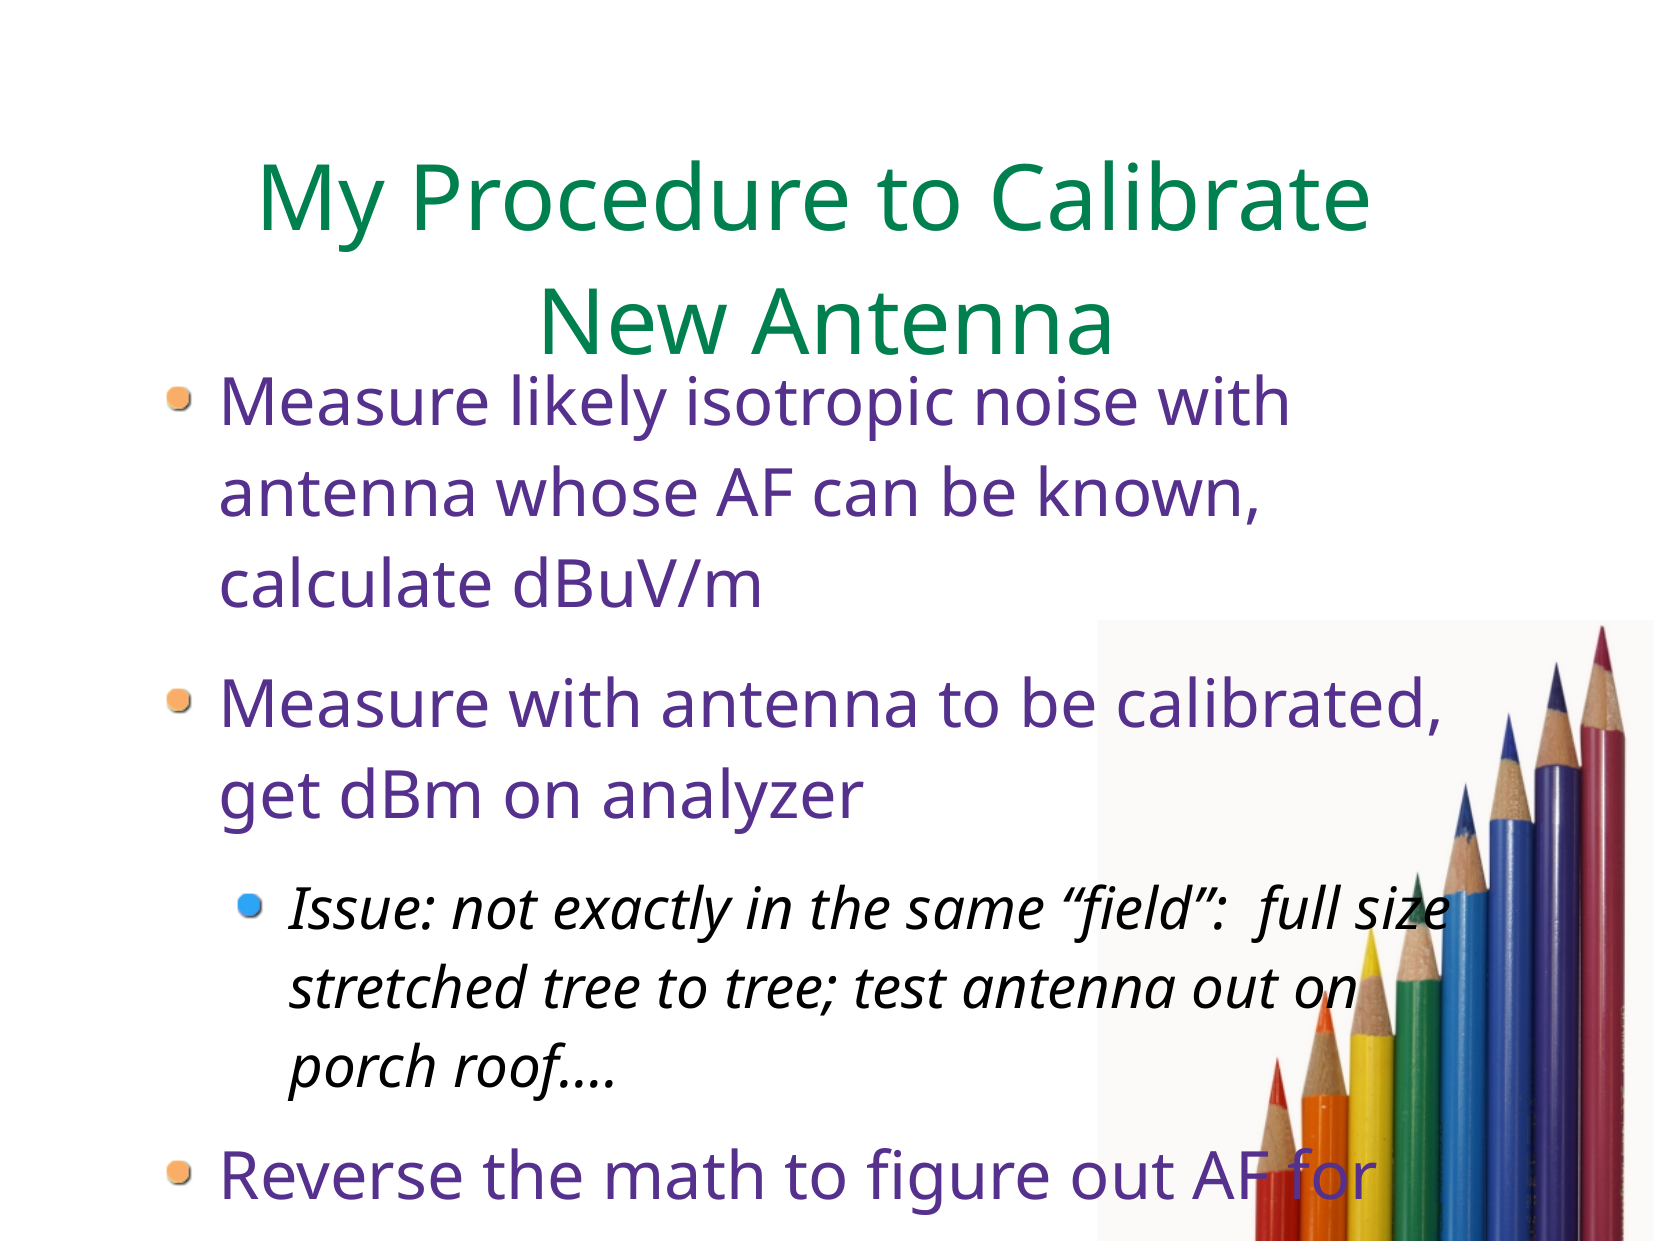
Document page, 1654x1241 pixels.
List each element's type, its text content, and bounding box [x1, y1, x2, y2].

list Measure likely isotropic noise with antenna whose AF can be known, calculate dBuV/m Measure with antenna to be calibrated, get dBm on analyzer Issue: not exactly in the same “field”: full size stretched tree to tree; test antenna out on porch roof…. Reverse the math to figure out AF for test antenna. [147, 354, 1506, 1161]
title My Procedure to Calibrate New Antenna [147, 141, 1506, 354]
picture [0, 0, 1654, 1241]
